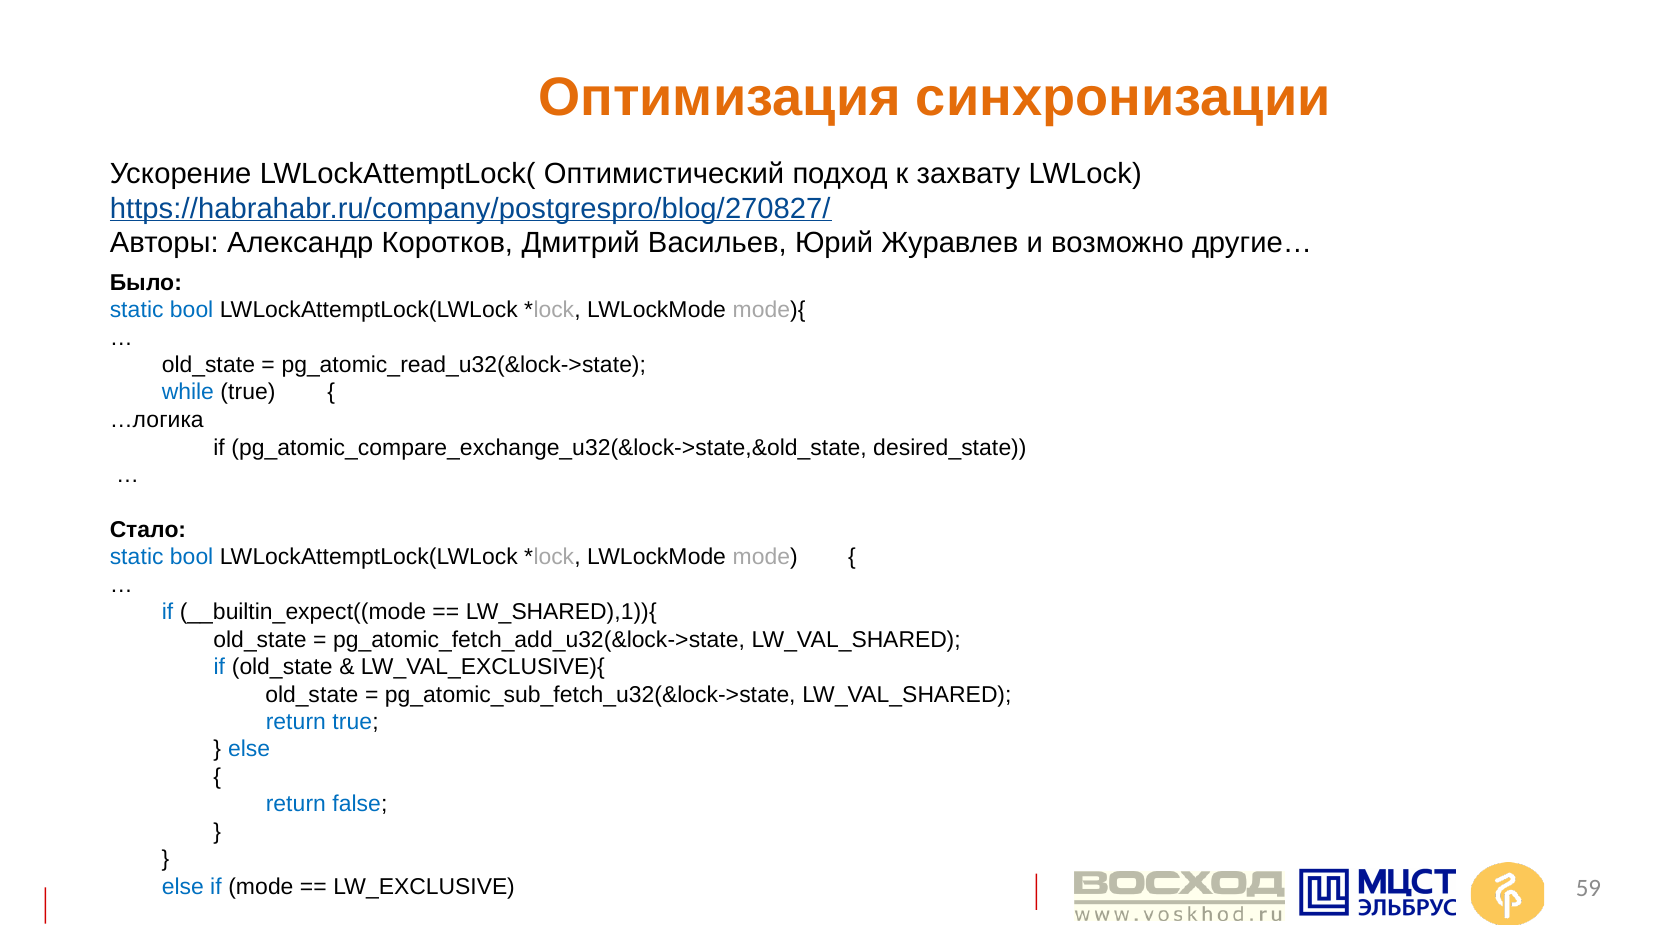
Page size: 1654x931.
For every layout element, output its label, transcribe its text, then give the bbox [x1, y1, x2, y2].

picture [1074, 871, 1285, 921]
picture [1470, 862, 1545, 925]
text_box Оптимизация синхронизации [407, 49, 1463, 138]
picture [1296, 868, 1456, 916]
text_box Было: static bool LWLockAttemptLock(LWLock *lock, LWLockMode mode){ … old_state = pg_atomic_read_u32(&lock->state); while (true) { …логика if (pg_atomic_compare_exchange_u32(&lock->state,&old_state, desired_state)) … Стало: static bool LWLockAttemptLock(LWLock *lock, LWLockMode mode) { … if (__builtin_expect((mode == LW_SHARED),1)){ old_state = pg_atomic_fetch_add_u32(&lock->state, LW_VAL_SHARED); if (old_state & LW_VAL_EXCLUSIVE){ old_state = pg_atomic_sub_fetch_u32(&lock->state, LW_VAL_SHARED); return true; } else { return false; } } else if (mode == LW_EXCLUSIVE) [95, 259, 1215, 907]
text_box Ускорение LWLockAttemptLock( Оптимистический подход к захвату LWLock) https://habrahabr.ru/company/postgrespro/blog/270827/ Авторы: Александр Коротков, Дмитрий Васильев, Юрий Журавлев и возможно другие… [95, 146, 1441, 267]
